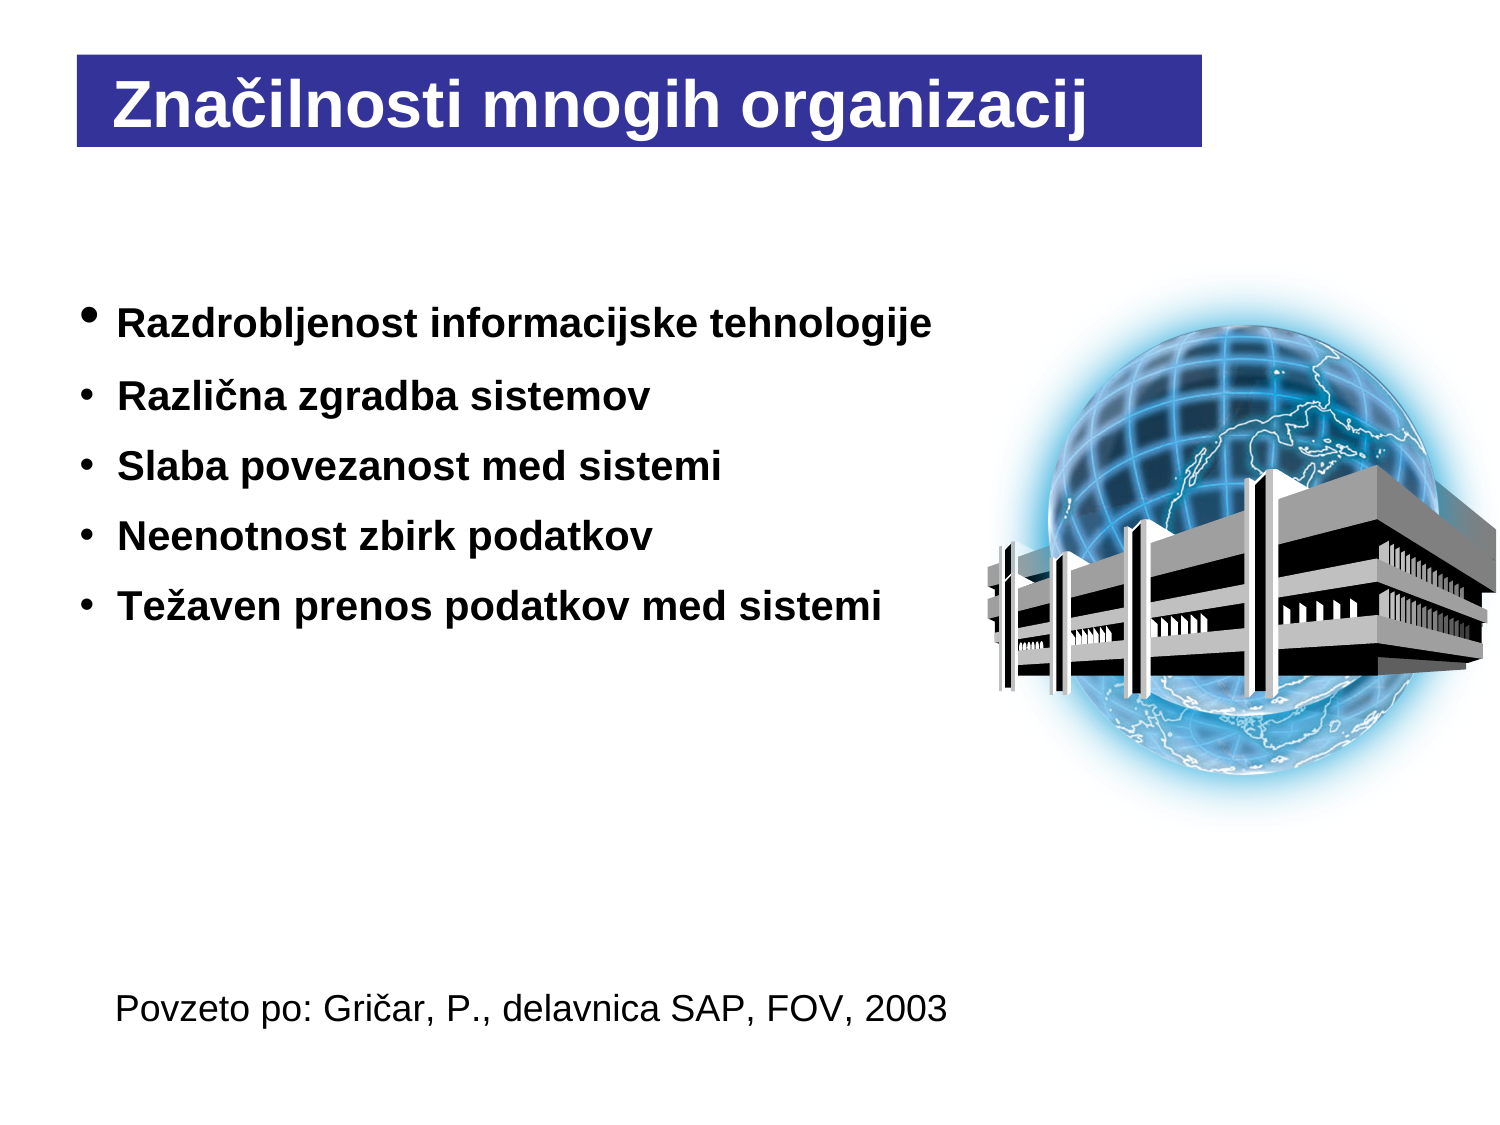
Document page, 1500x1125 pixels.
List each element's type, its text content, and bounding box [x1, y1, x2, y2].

text_box Razdrobljenost informacijske tehnologije Različna zgradba sistemov Slaba povezanost med sistemi Neenotnost zbirk podatkov Težaven prenos podatkov med sistemi [64, 243, 1034, 637]
text_box Značilnosti mnogih organizacij [76, 54, 1202, 147]
text_box Povzeto po: Gričar, P., delavnica SAP, FOV, 2003 [100, 976, 1129, 1037]
picture [987, 267, 1500, 833]
